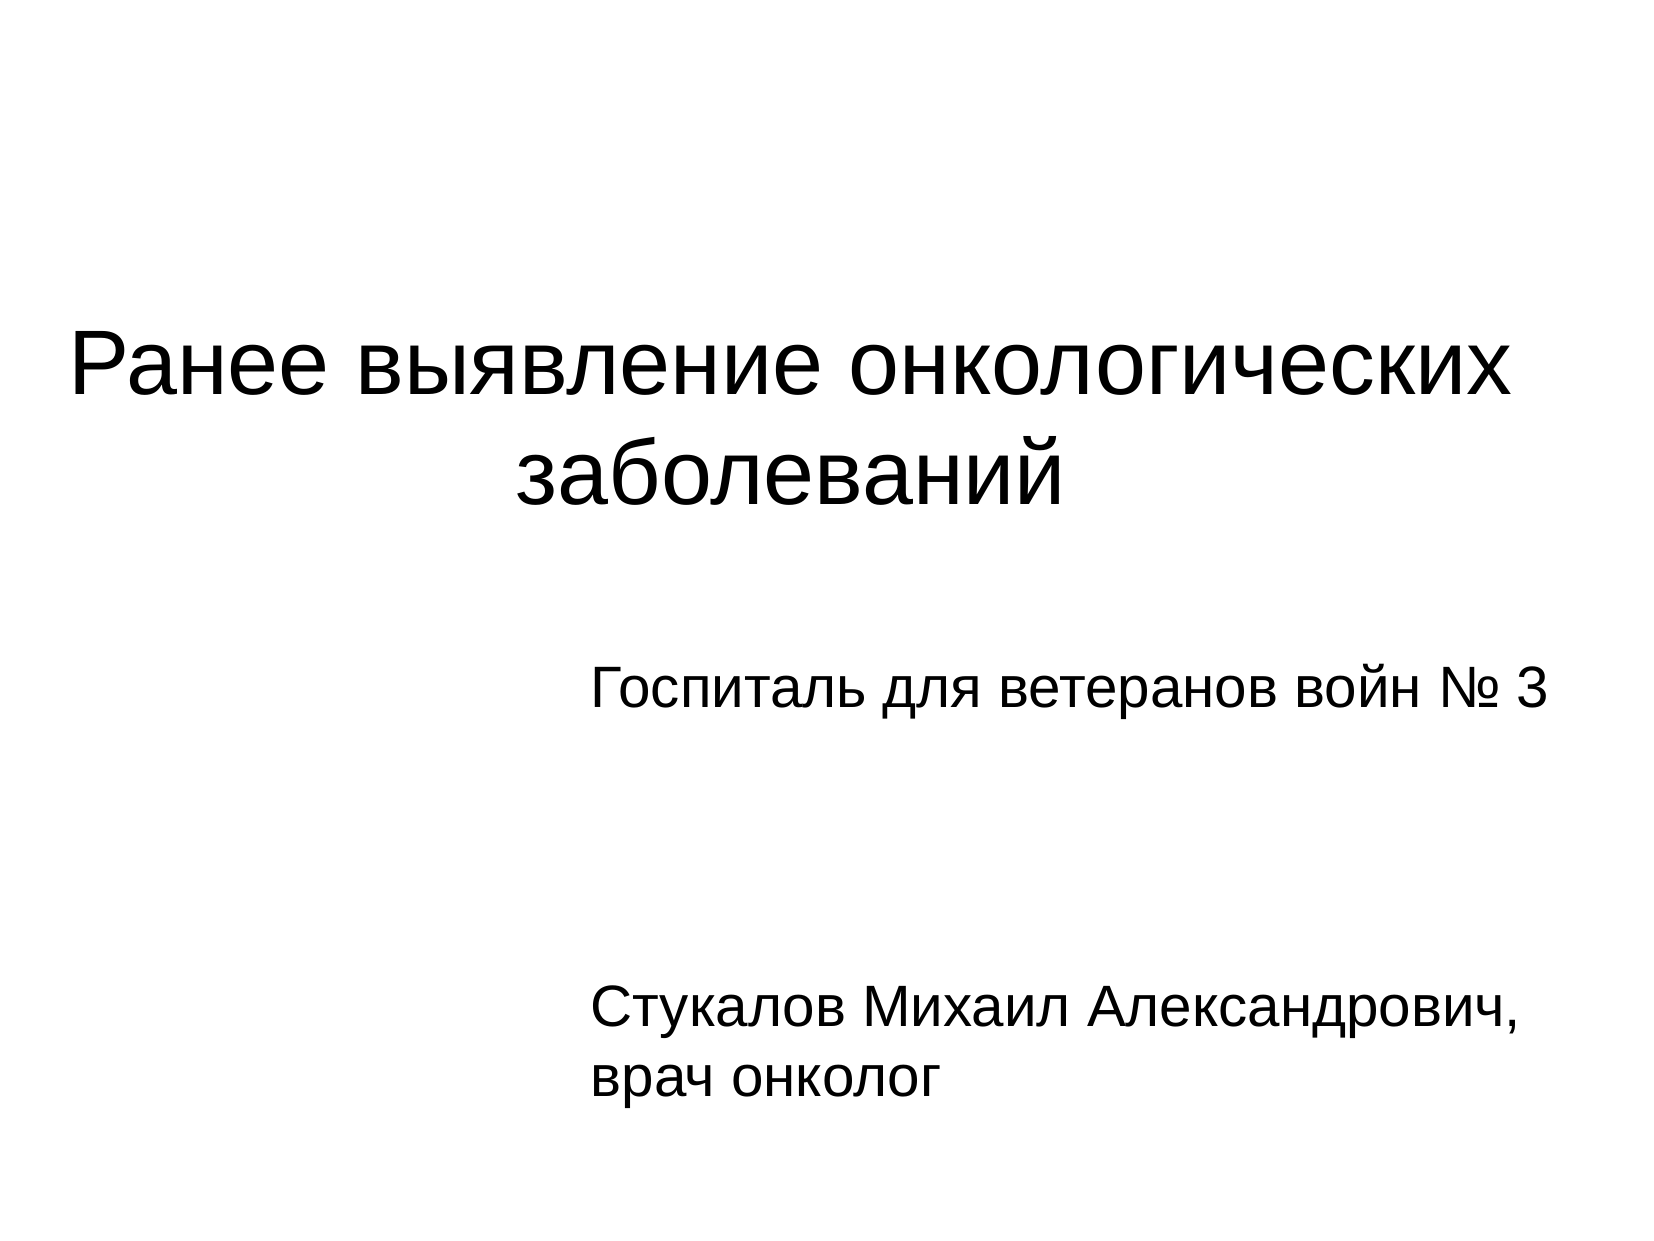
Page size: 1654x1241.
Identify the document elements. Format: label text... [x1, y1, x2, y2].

list Госпиталь для ветеранов войн № 3 Стукалов Михаил Александрович, врач онколог [590, 649, 1625, 1214]
title Ранее выявление онкологических заболеваний [47, 265, 1536, 560]
